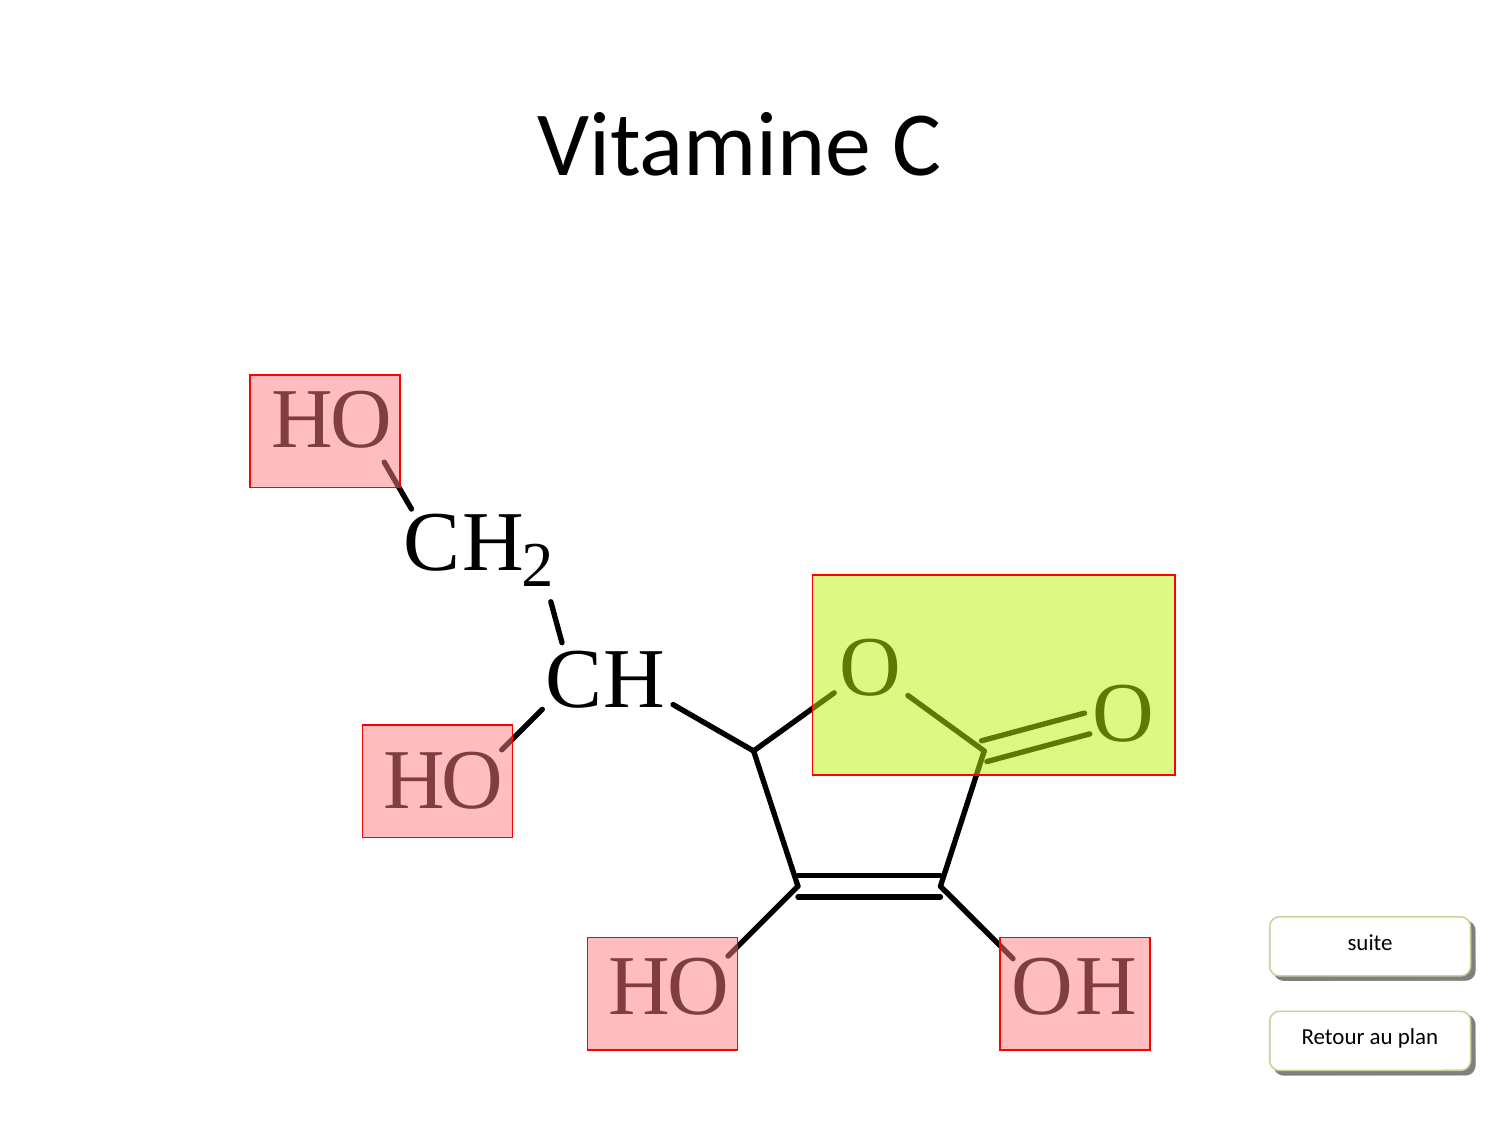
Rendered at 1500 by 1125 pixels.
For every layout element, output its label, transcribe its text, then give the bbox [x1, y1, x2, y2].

text_box [1000, 937, 1150, 1050]
text_box [587, 937, 738, 1050]
text_box Retour au plan [1269, 1011, 1471, 1071]
title Vitamine C [75, 45, 1426, 233]
text_box [362, 725, 513, 838]
text_box [250, 375, 400, 488]
text_box suite [1269, 916, 1471, 976]
picture [237, 337, 1188, 1073]
text_box [812, 575, 1175, 775]
